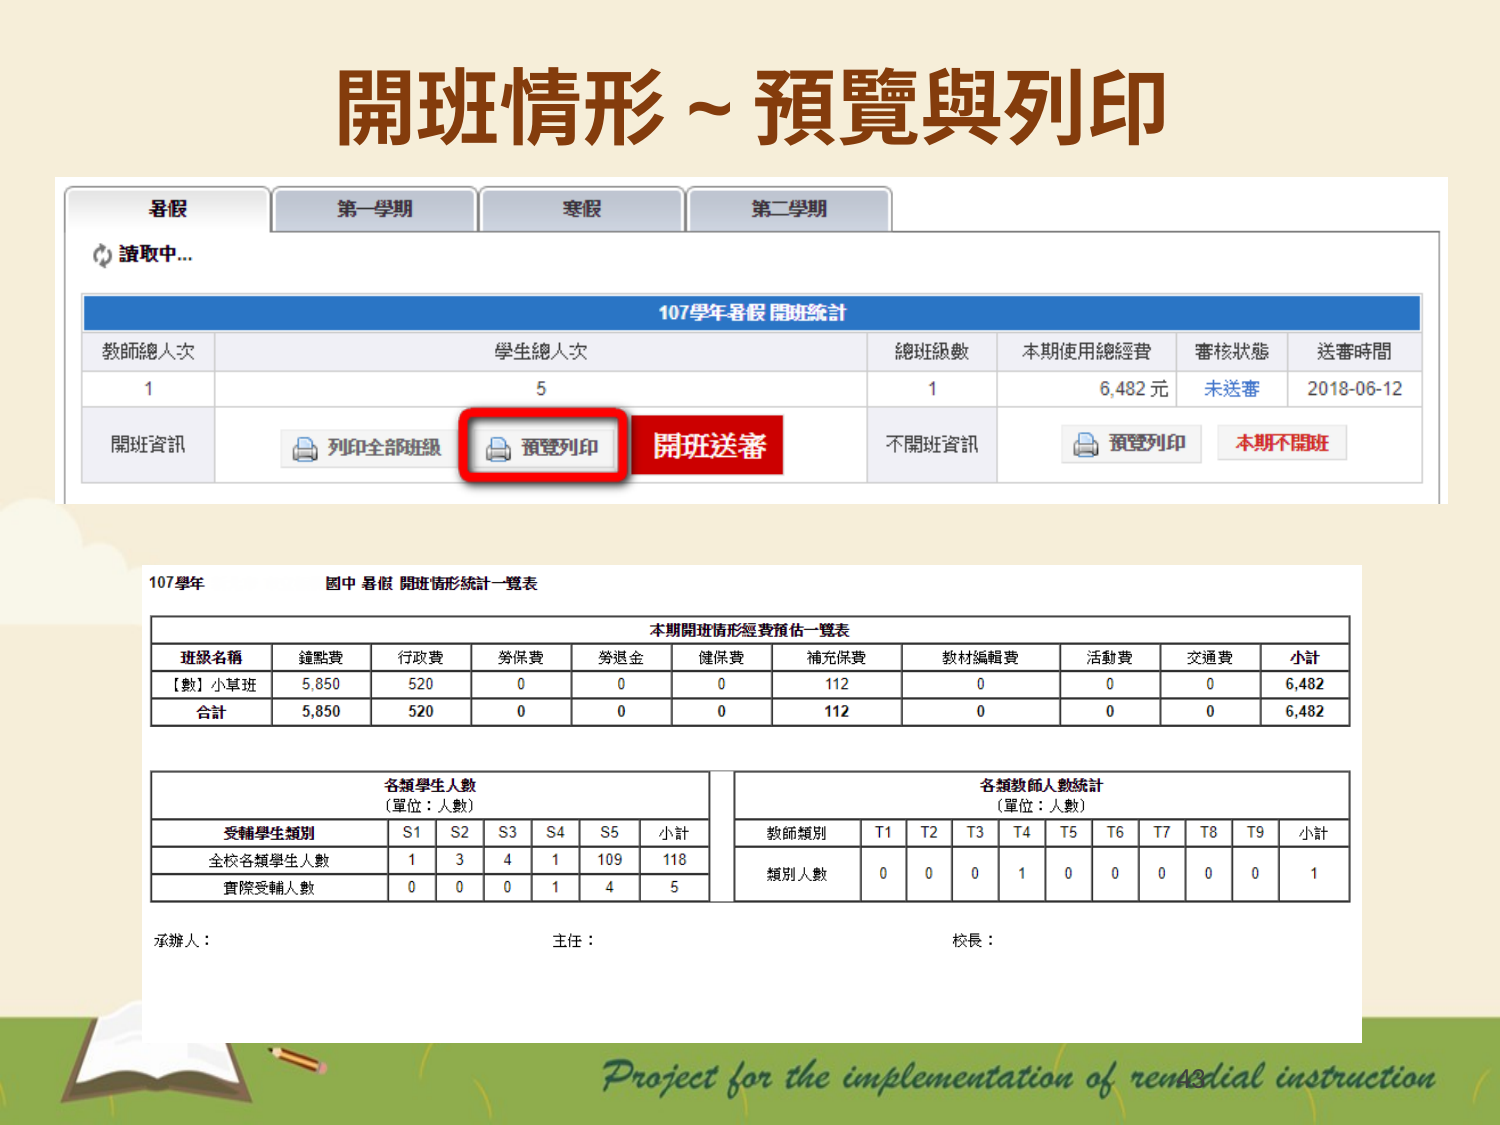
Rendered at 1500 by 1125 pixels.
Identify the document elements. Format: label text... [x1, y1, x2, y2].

title 開班情形~預覽與列印 [13, 45, 1491, 178]
text_box [1161, 1046, 1499, 1107]
picture [55, 177, 1448, 504]
picture [142, 565, 1362, 1043]
